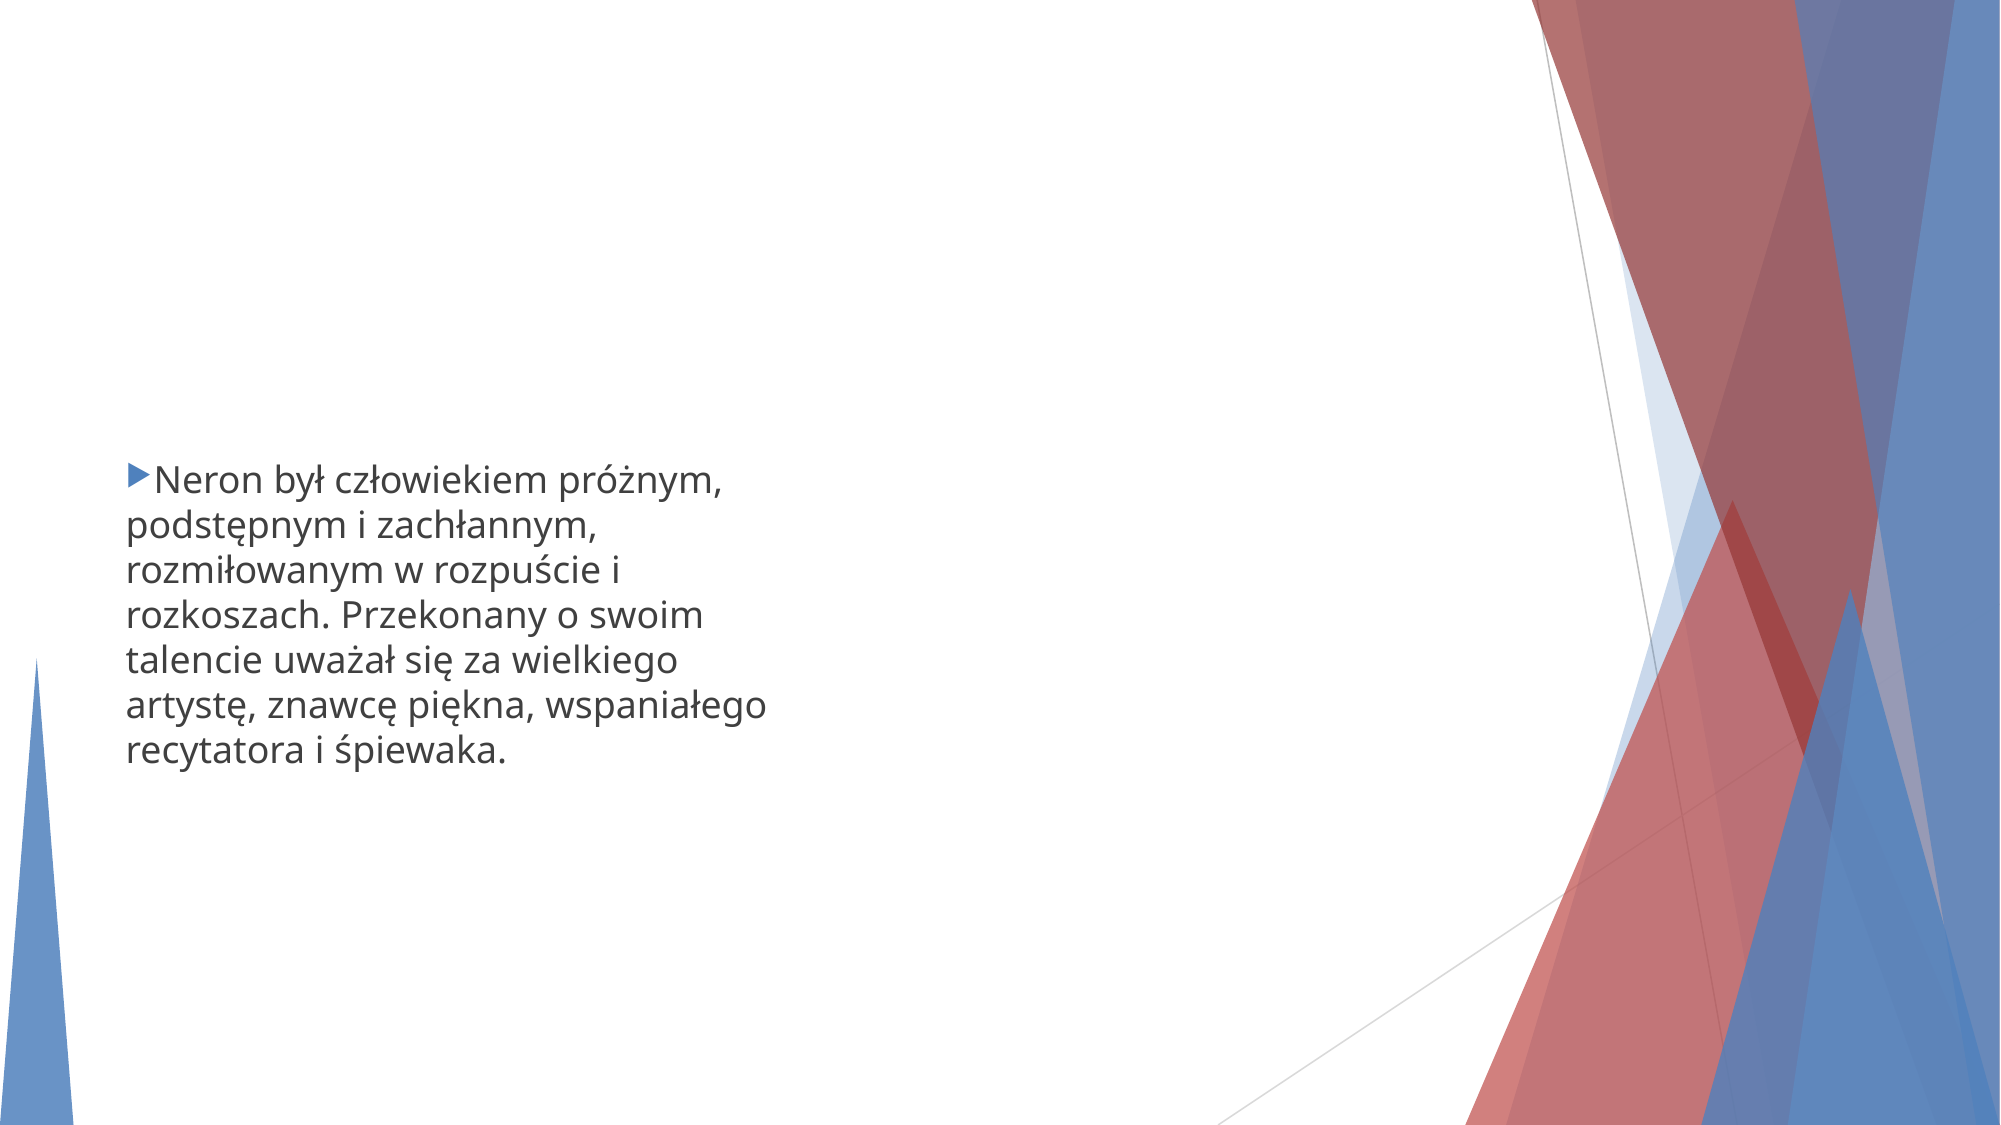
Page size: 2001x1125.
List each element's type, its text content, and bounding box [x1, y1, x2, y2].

list Neron był człowiekiem próżnym, podstępnym i zachłannym, rozmiłowanym w rozpuście i rozkoszach. Przekonany o swoim talencie uważał się za wielkiego artystę, znawcę piękna, wspaniałego recytatora i śpiewaka. [110, 448, 798, 991]
